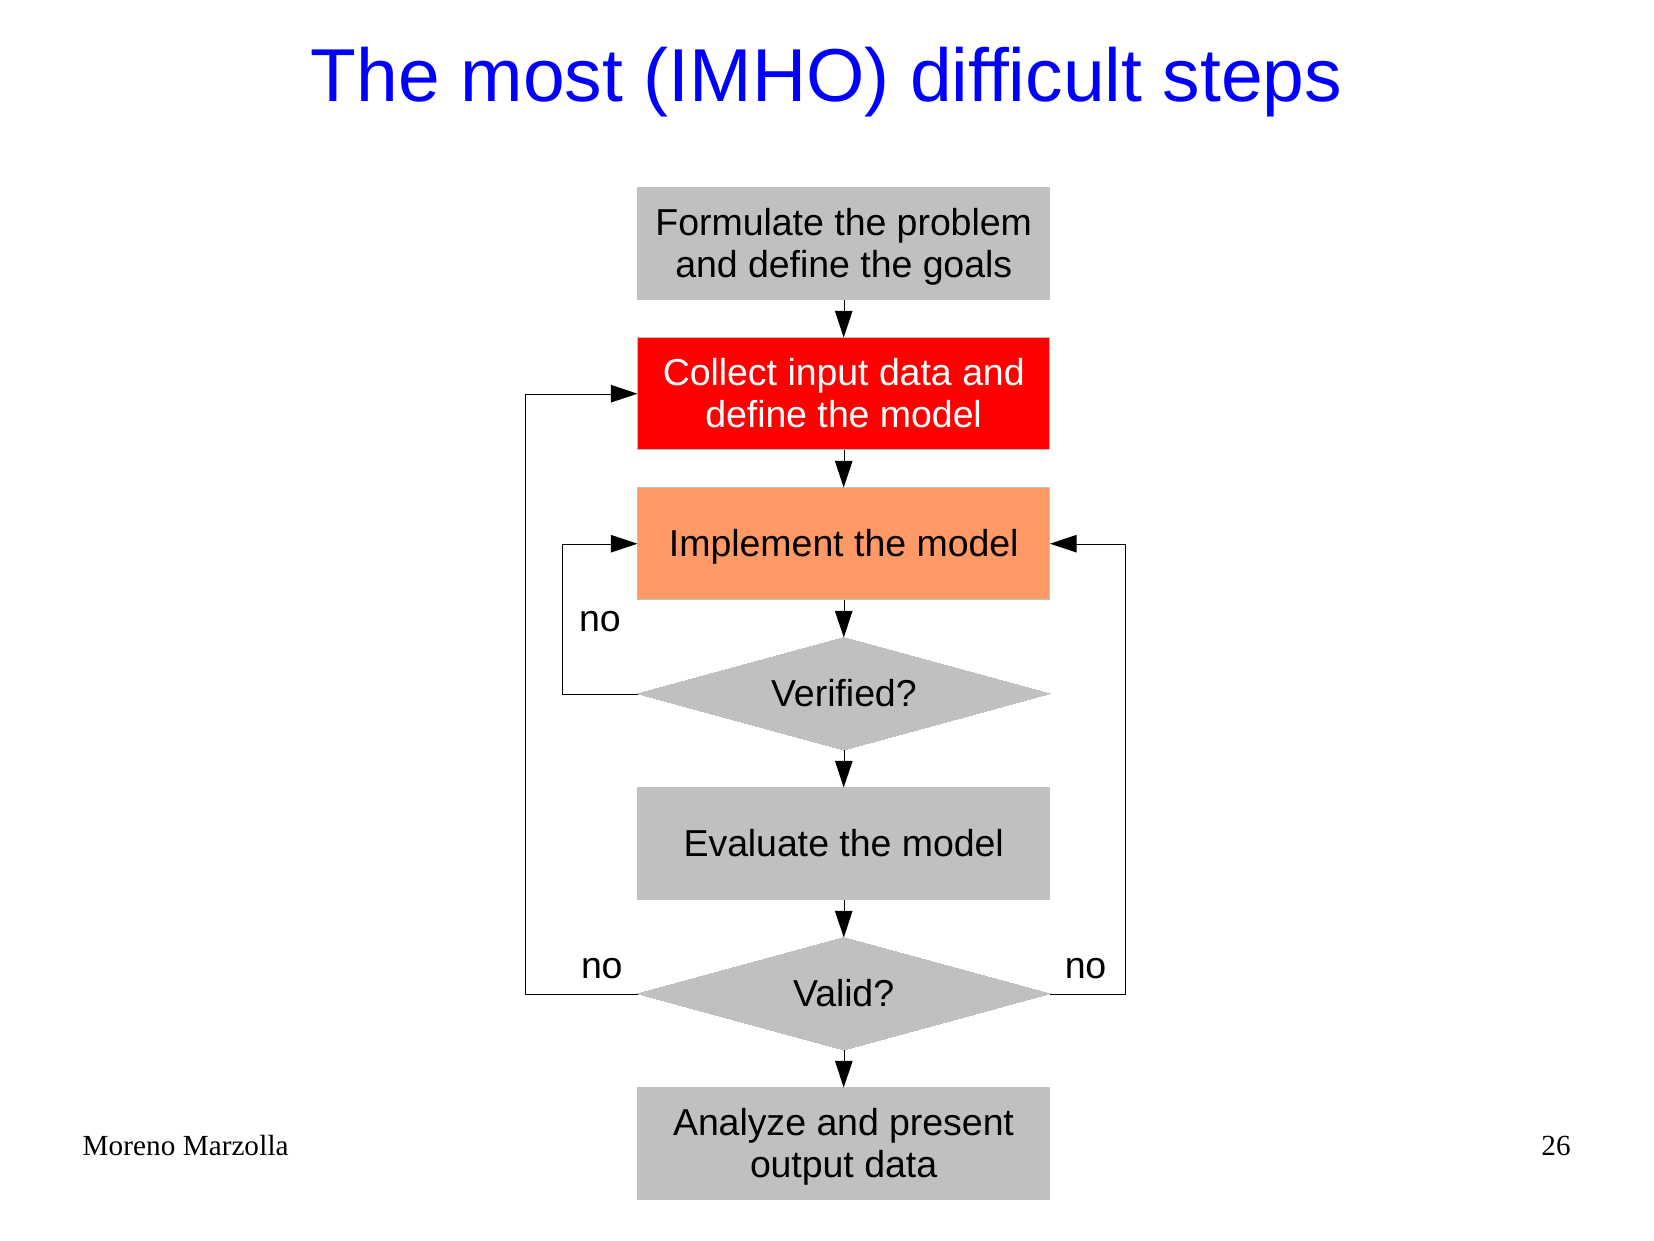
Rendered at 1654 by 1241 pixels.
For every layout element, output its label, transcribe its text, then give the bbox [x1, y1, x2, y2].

text_box no [566, 937, 638, 995]
text_box Verified? [637, 637, 1051, 751]
text_box Formulate the problem and define the goals [637, 187, 1050, 300]
text_box no [1050, 937, 1122, 995]
text_box Implement the model [637, 487, 1050, 600]
text_box Valid? [638, 937, 1050, 1051]
text_box Evaluate the model [637, 787, 1050, 900]
title The most (IMHO) difficult steps [82, 0, 1571, 151]
text_box Collect input data and define the model [637, 337, 1050, 450]
text_box Analyze and present output data [637, 1087, 1050, 1200]
